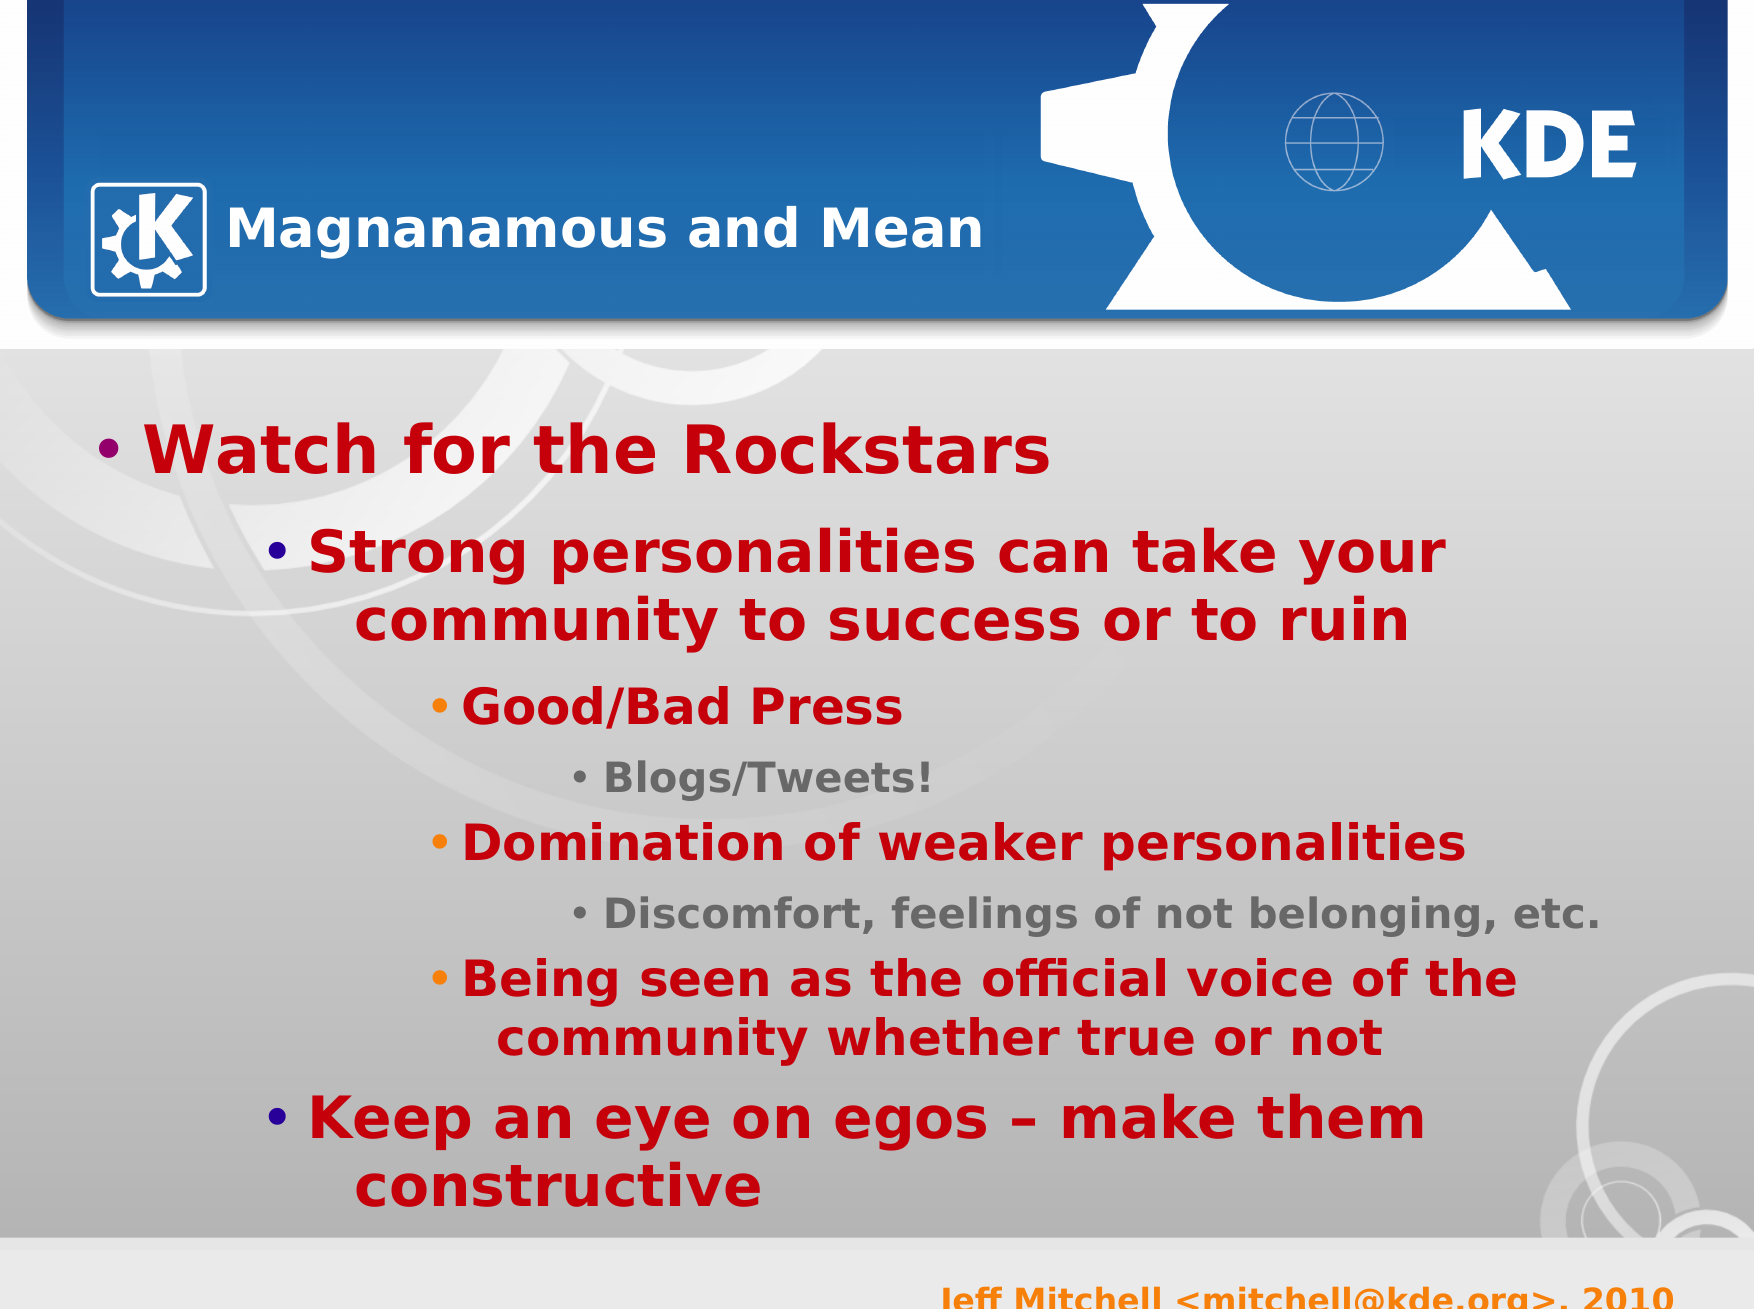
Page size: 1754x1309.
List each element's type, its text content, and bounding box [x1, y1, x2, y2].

list Watch for the Rockstars Strong personalities can take your community to success or to ruin Good/Bad Press Blogs/Tweets! Domination of weaker personalities Discomfort, feelings of not belonging, etc. Being seen as the official voice of the community whether true or not Keep an eye on egos – make them constructive [71, 411, 1651, 1221]
picture [0, 0, 1754, 1237]
title Magnanamous and Mean [225, 194, 1126, 264]
